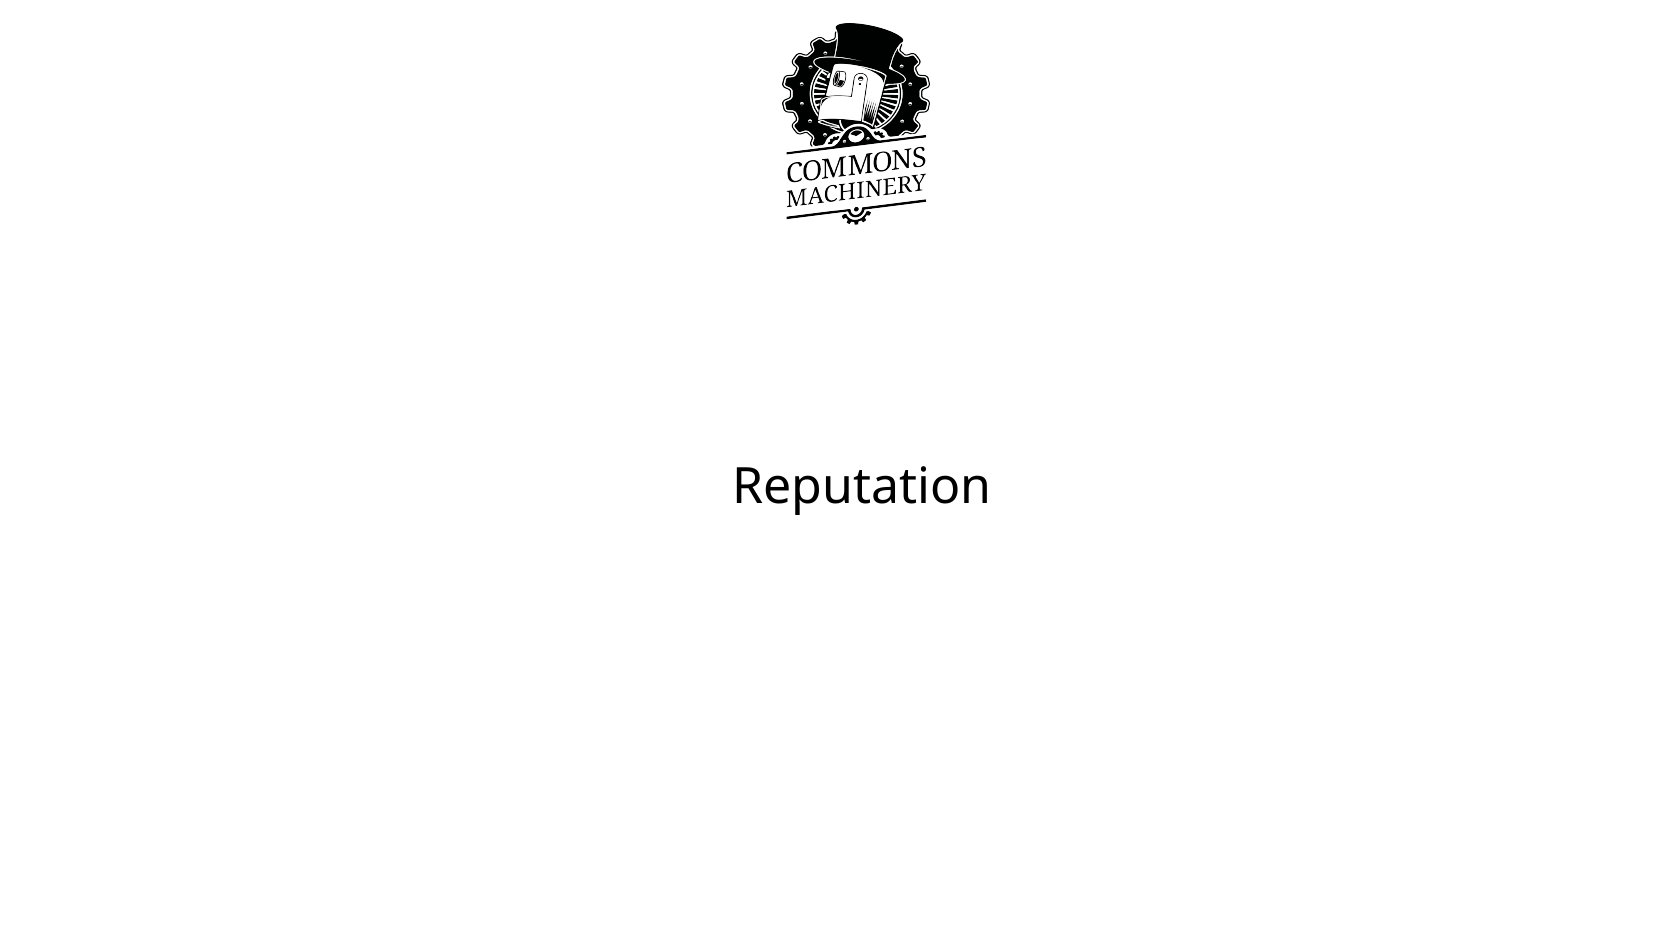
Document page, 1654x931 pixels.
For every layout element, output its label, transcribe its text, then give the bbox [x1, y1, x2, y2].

picture [782, 23, 930, 225]
list Reputation [82, 269, 1571, 810]
